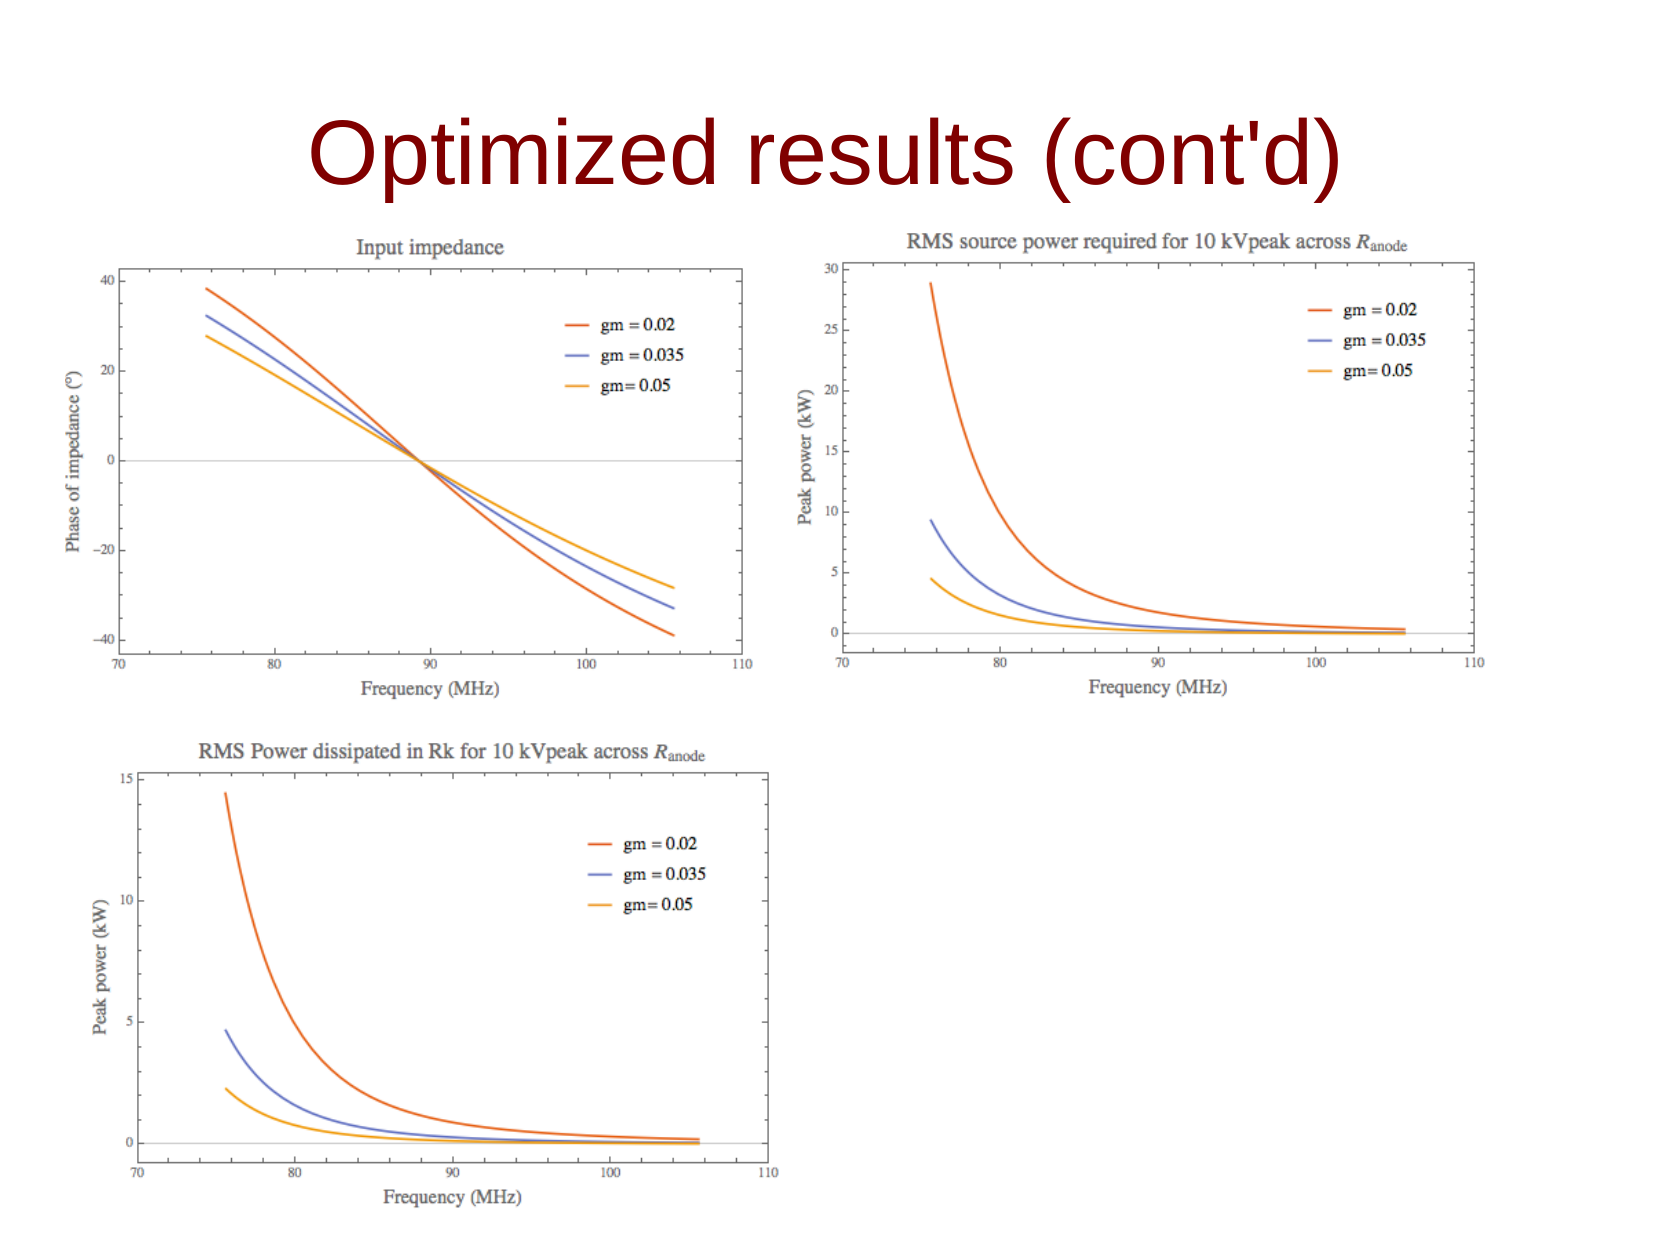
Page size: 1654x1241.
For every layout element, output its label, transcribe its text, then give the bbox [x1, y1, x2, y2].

picture [92, 742, 781, 1209]
picture [65, 238, 754, 702]
picture [797, 232, 1486, 699]
title Optimized results (cont'd) [82, 49, 1571, 257]
